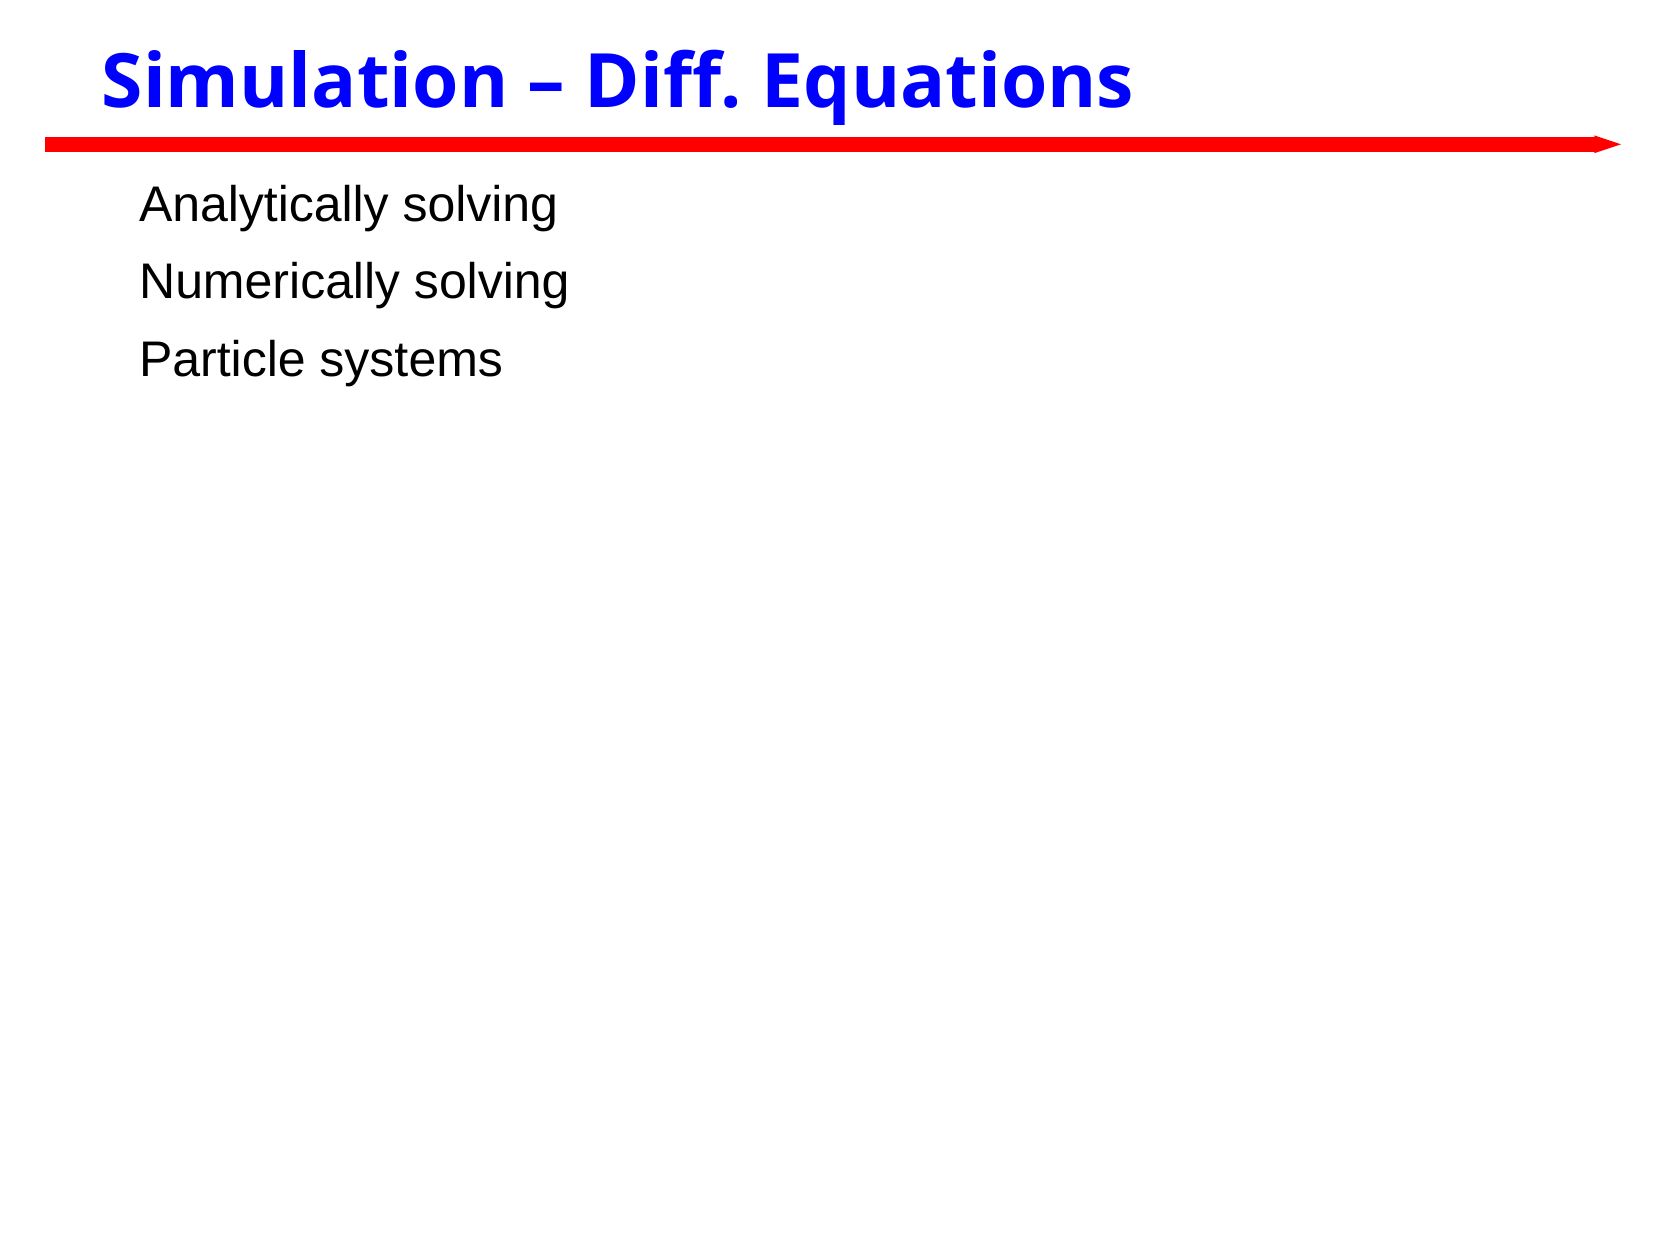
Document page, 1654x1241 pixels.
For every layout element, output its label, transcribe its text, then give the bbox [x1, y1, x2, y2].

list Analytically solving Numerically solving Particle systems [121, 175, 1534, 1127]
title Simulation – Diff. Equations [101, 27, 1514, 130]
